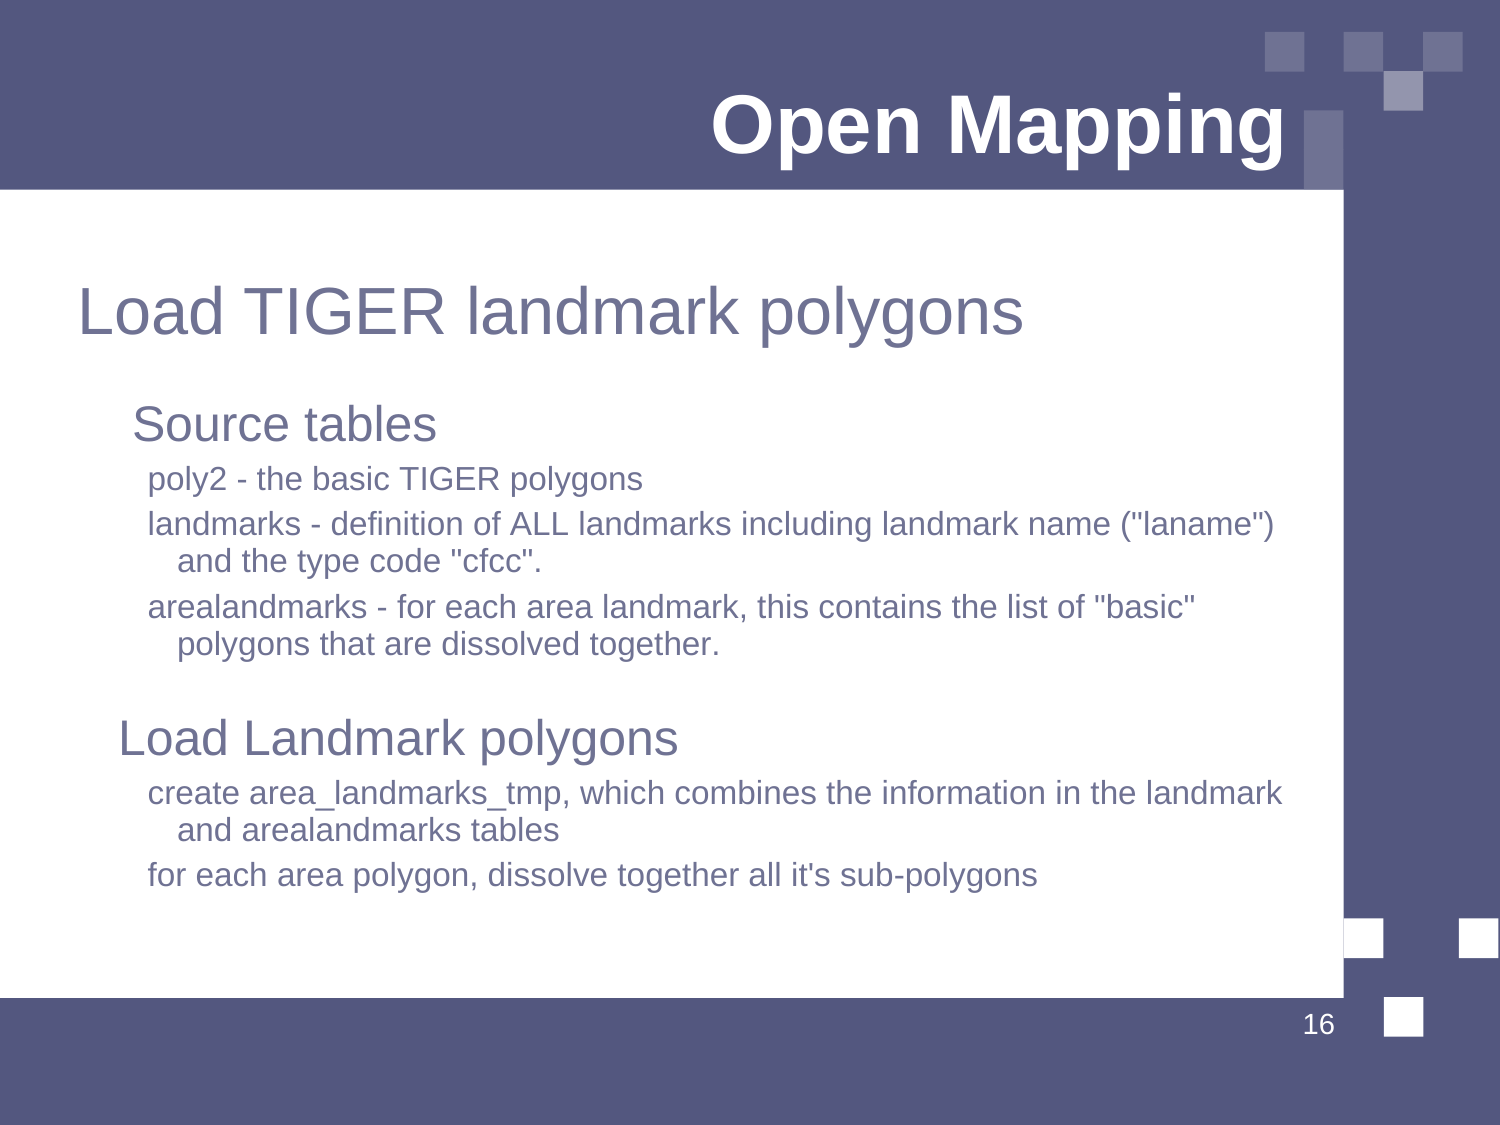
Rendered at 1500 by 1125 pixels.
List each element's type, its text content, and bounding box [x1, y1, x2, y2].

list Load TIGER landmark polygons Source tables poly2 - the basic TIGER polygons landmarks - definition of ALL landmarks including landmark name ("laname") and the type code "cfcc". arealandmarks - for each area landmark, this contains the list of "basic" polygons that are dissolved together. Load Landmark polygons create area_landmarks_tmp, which combines the information in the landmark and arealandmarks tables for each area polygon, dissolve together all it's sub-polygons [59, 236, 1289, 931]
title Open Mapping [58, 74, 1288, 176]
